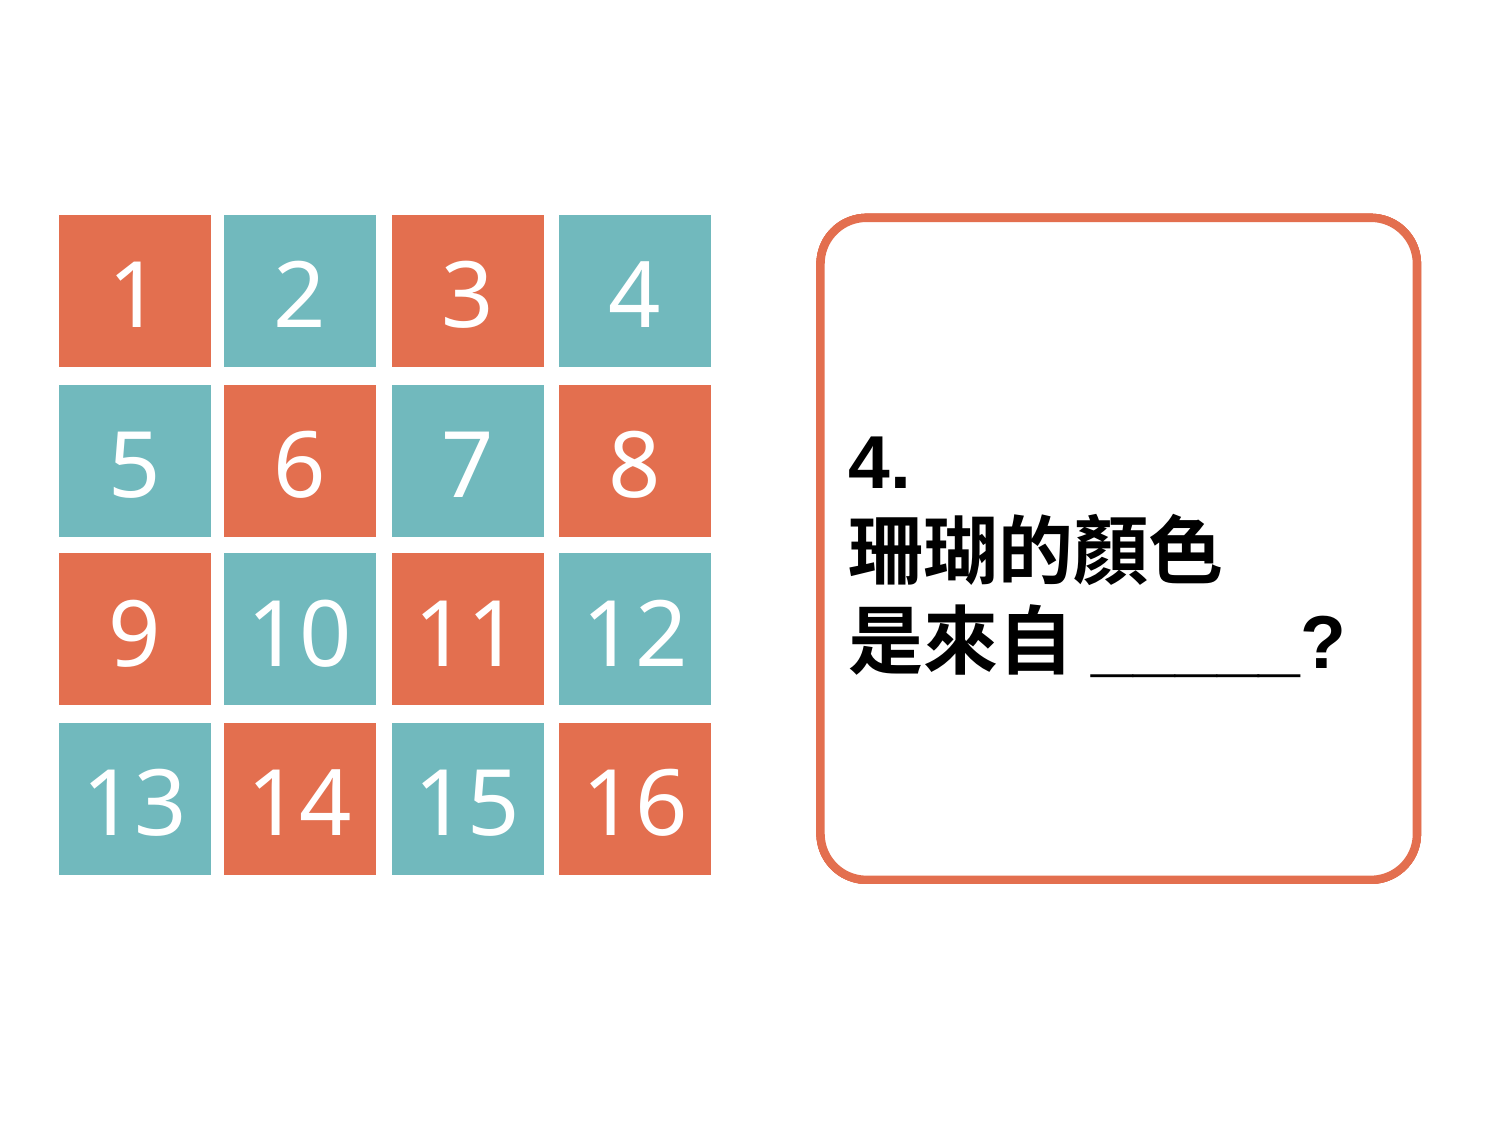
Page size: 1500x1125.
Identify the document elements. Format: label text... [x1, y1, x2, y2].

text_box 4 [558, 214, 712, 368]
text_box 4. 珊瑚的顏色 是來自_____? [820, 217, 1417, 880]
text_box 2 [223, 214, 377, 368]
text_box 5 [58, 384, 212, 538]
text_box 6 [223, 384, 377, 538]
text_box 3 [391, 214, 545, 368]
text_box 15 [391, 722, 545, 876]
text_box 11 [391, 552, 545, 706]
text_box 12 [558, 552, 712, 706]
text_box 8 [558, 384, 712, 538]
text_box 16 [558, 722, 712, 876]
text_box 10 [223, 552, 377, 706]
text_box 9 [58, 552, 212, 706]
text_box 7 [391, 384, 545, 538]
text_box 14 [223, 722, 377, 876]
text_box 1 [58, 214, 212, 368]
text_box 13 [58, 722, 212, 876]
